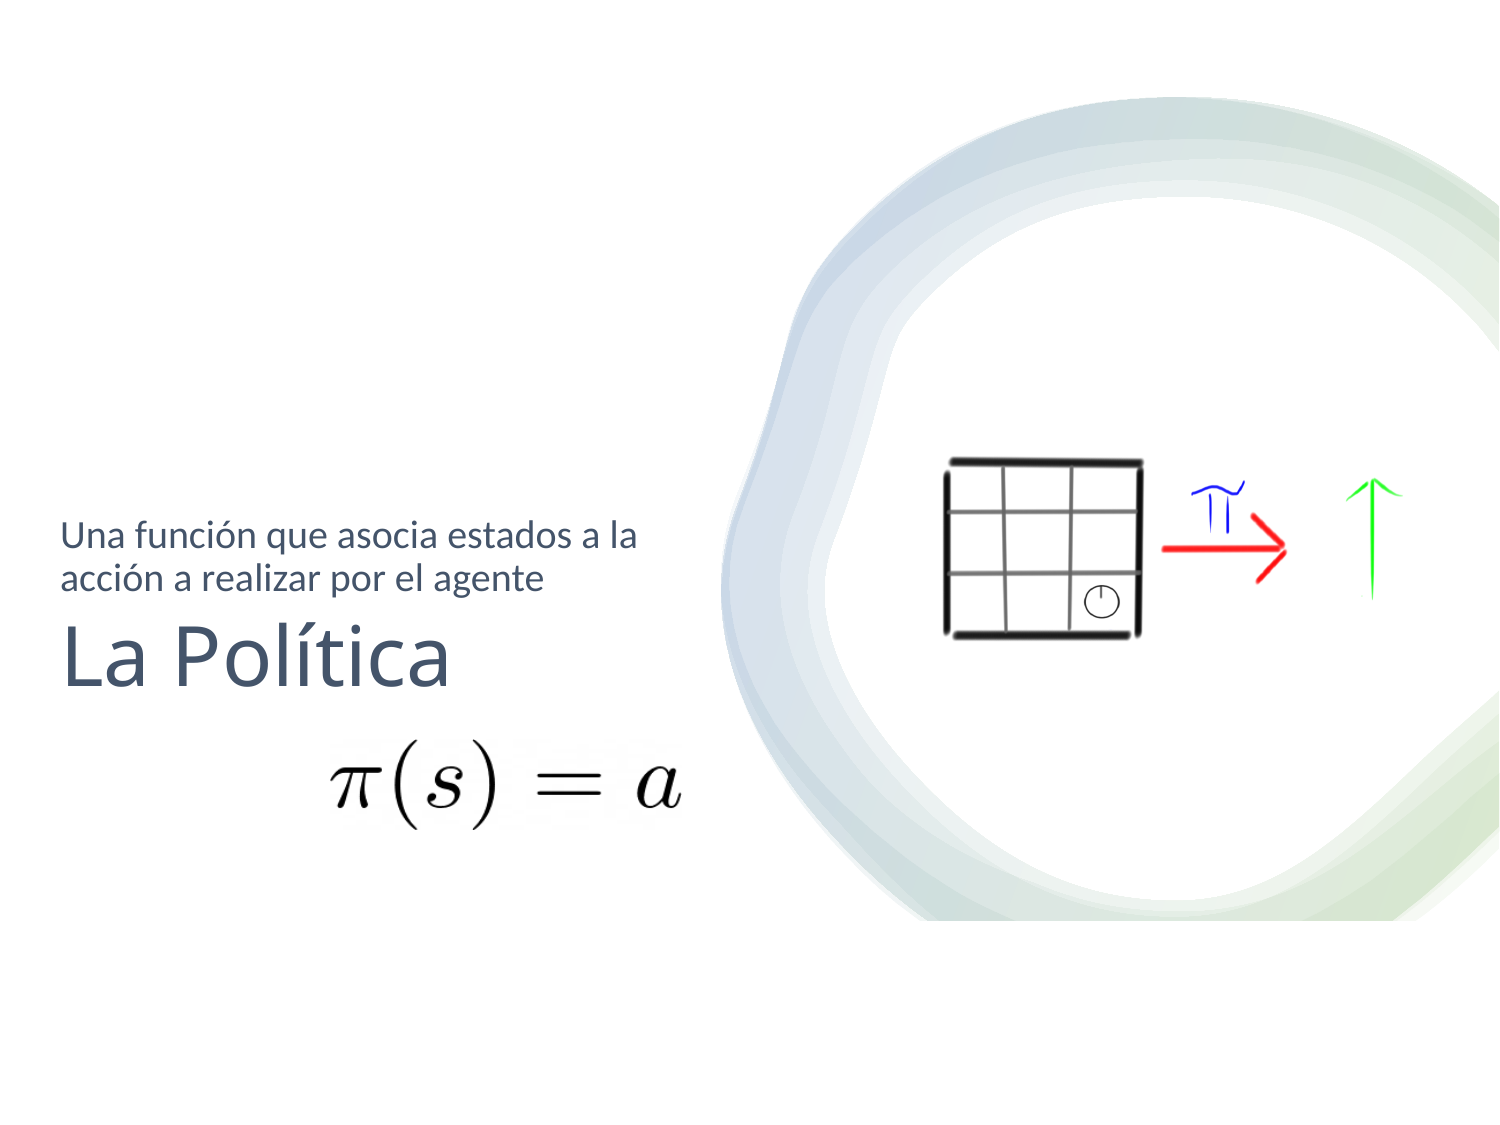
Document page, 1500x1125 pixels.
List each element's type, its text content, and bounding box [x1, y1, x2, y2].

picture [908, 427, 1438, 667]
title La Política [44, 608, 659, 765]
picture [330, 739, 682, 830]
list Una función que asocia estados a la acción a realizar por el agente [44, 505, 659, 608]
text_box [0, 91, 1500, 921]
